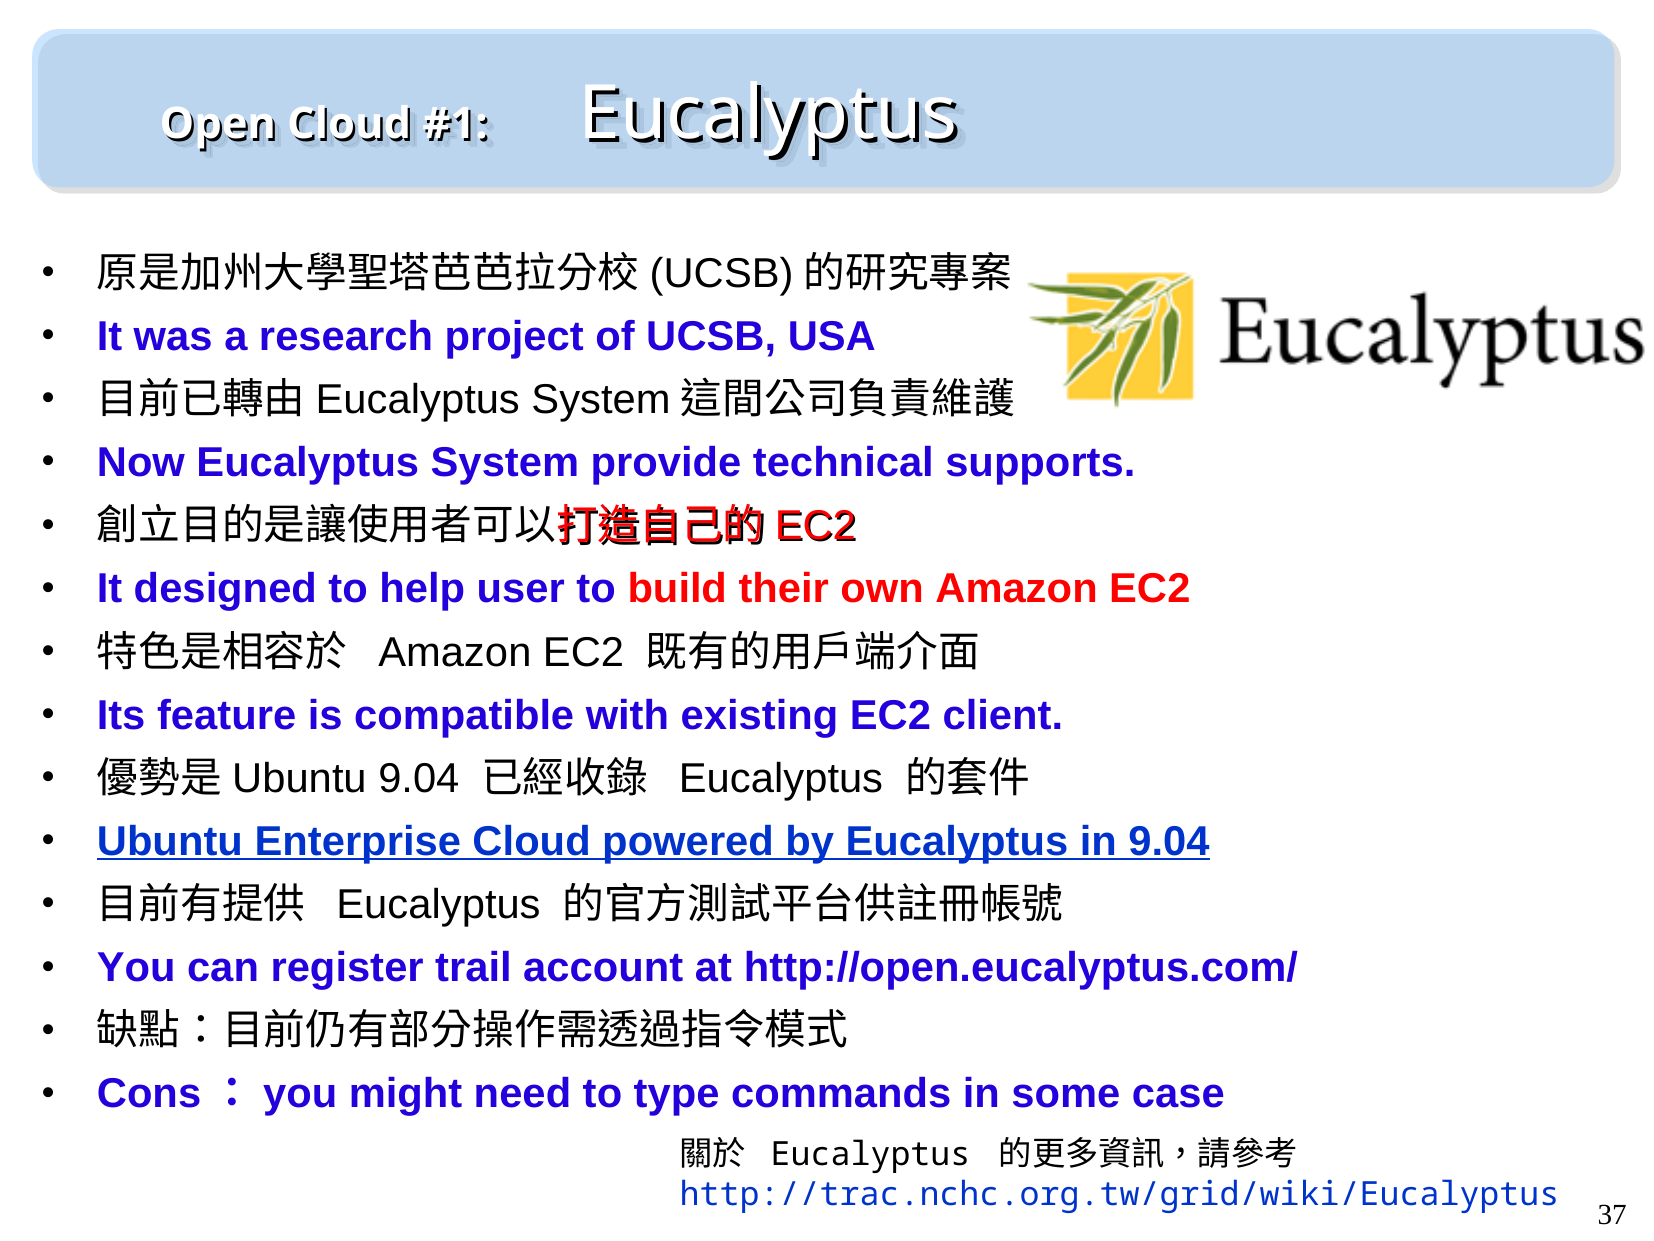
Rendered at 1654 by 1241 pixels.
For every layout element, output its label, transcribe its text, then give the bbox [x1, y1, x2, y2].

picture [1594, 271, 1647, 411]
text_box 原是加州大學聖塔芭芭拉分校(UCSB)的研究專案 It was a research project of UCSB, USA 目前已轉由Eucalyptus System這間公司負責維護 Now Eucalyptus System provide technical supports. 創立目的是讓使用者可以打造自己的EC2 It designed to help user to build their own Amazon EC2 特色是相容於 Amazon EC2 既有的用戶端介面 Its feature is compatible with existing EC2 client. 優勢是Ubuntu 9.04 已經收錄 Eucalyptus 的套件 Ubuntu Enterprise Cloud powered by Eucalyptus in 9.04 目前有提供 Eucalyptus 的官方測試平台供註冊帳號 You can register trail account at http://open.eucalyptus.com/ 缺點：目前仍有部分操作需透過指令模式 Cons：you might need to type commands in some case [40, 246, 1594, 1063]
text_box Open Cloud #1: Eucalyptus [32, 29, 1615, 188]
text_box 關於 Eucalyptus 的更多資訊，請參考 http://trac.nchc.org.tw/grid/wiki/Eucalyptus [658, 1118, 1629, 1225]
